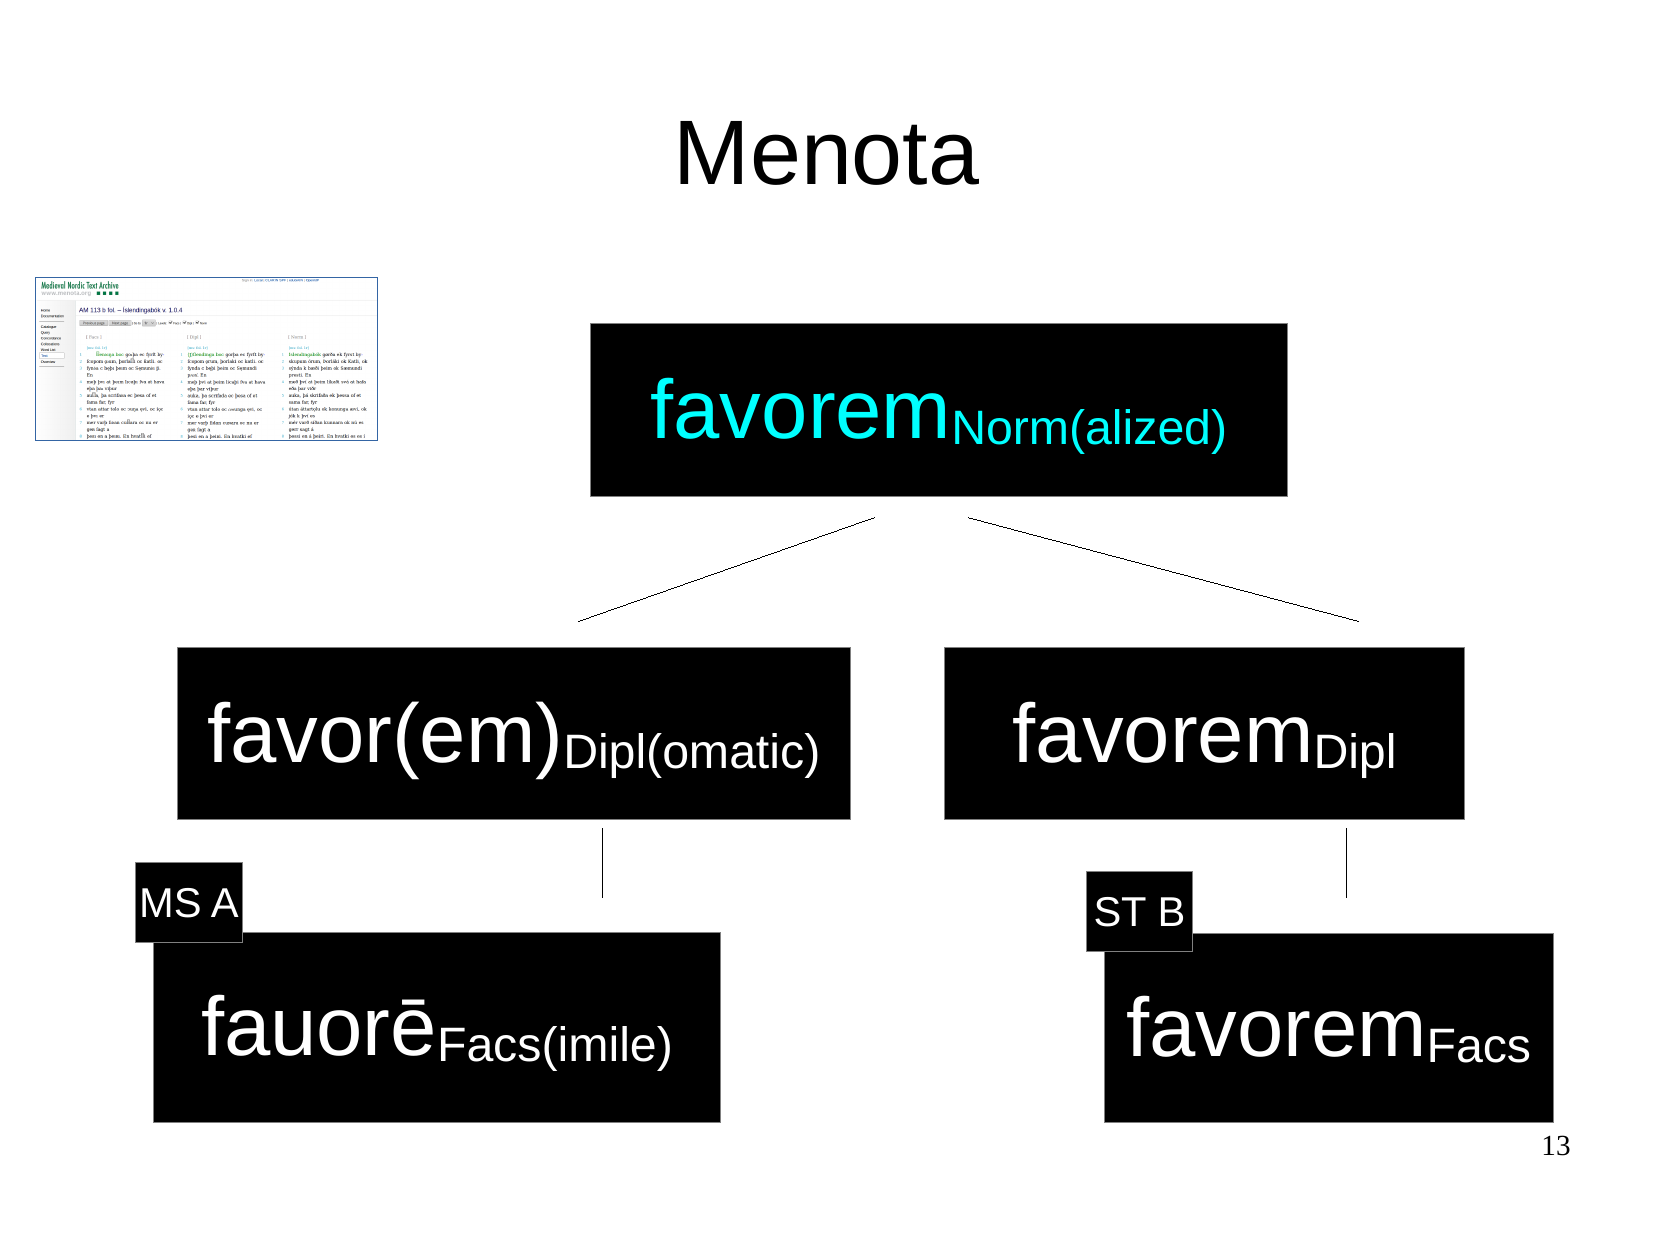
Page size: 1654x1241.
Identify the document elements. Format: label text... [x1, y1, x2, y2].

text_box favor(em)Dipl(omatic) [177, 647, 851, 820]
text_box ST B [1086, 871, 1193, 952]
title Menota [82, 49, 1571, 257]
text_box MS A [135, 862, 243, 943]
text_box favoremDipl [944, 647, 1465, 820]
text_box favoremFacs [1104, 933, 1554, 1123]
text_box fauorēFacs(imile) [153, 932, 721, 1123]
text_box favoremNorm(alized) [590, 323, 1288, 497]
picture [35, 277, 378, 441]
